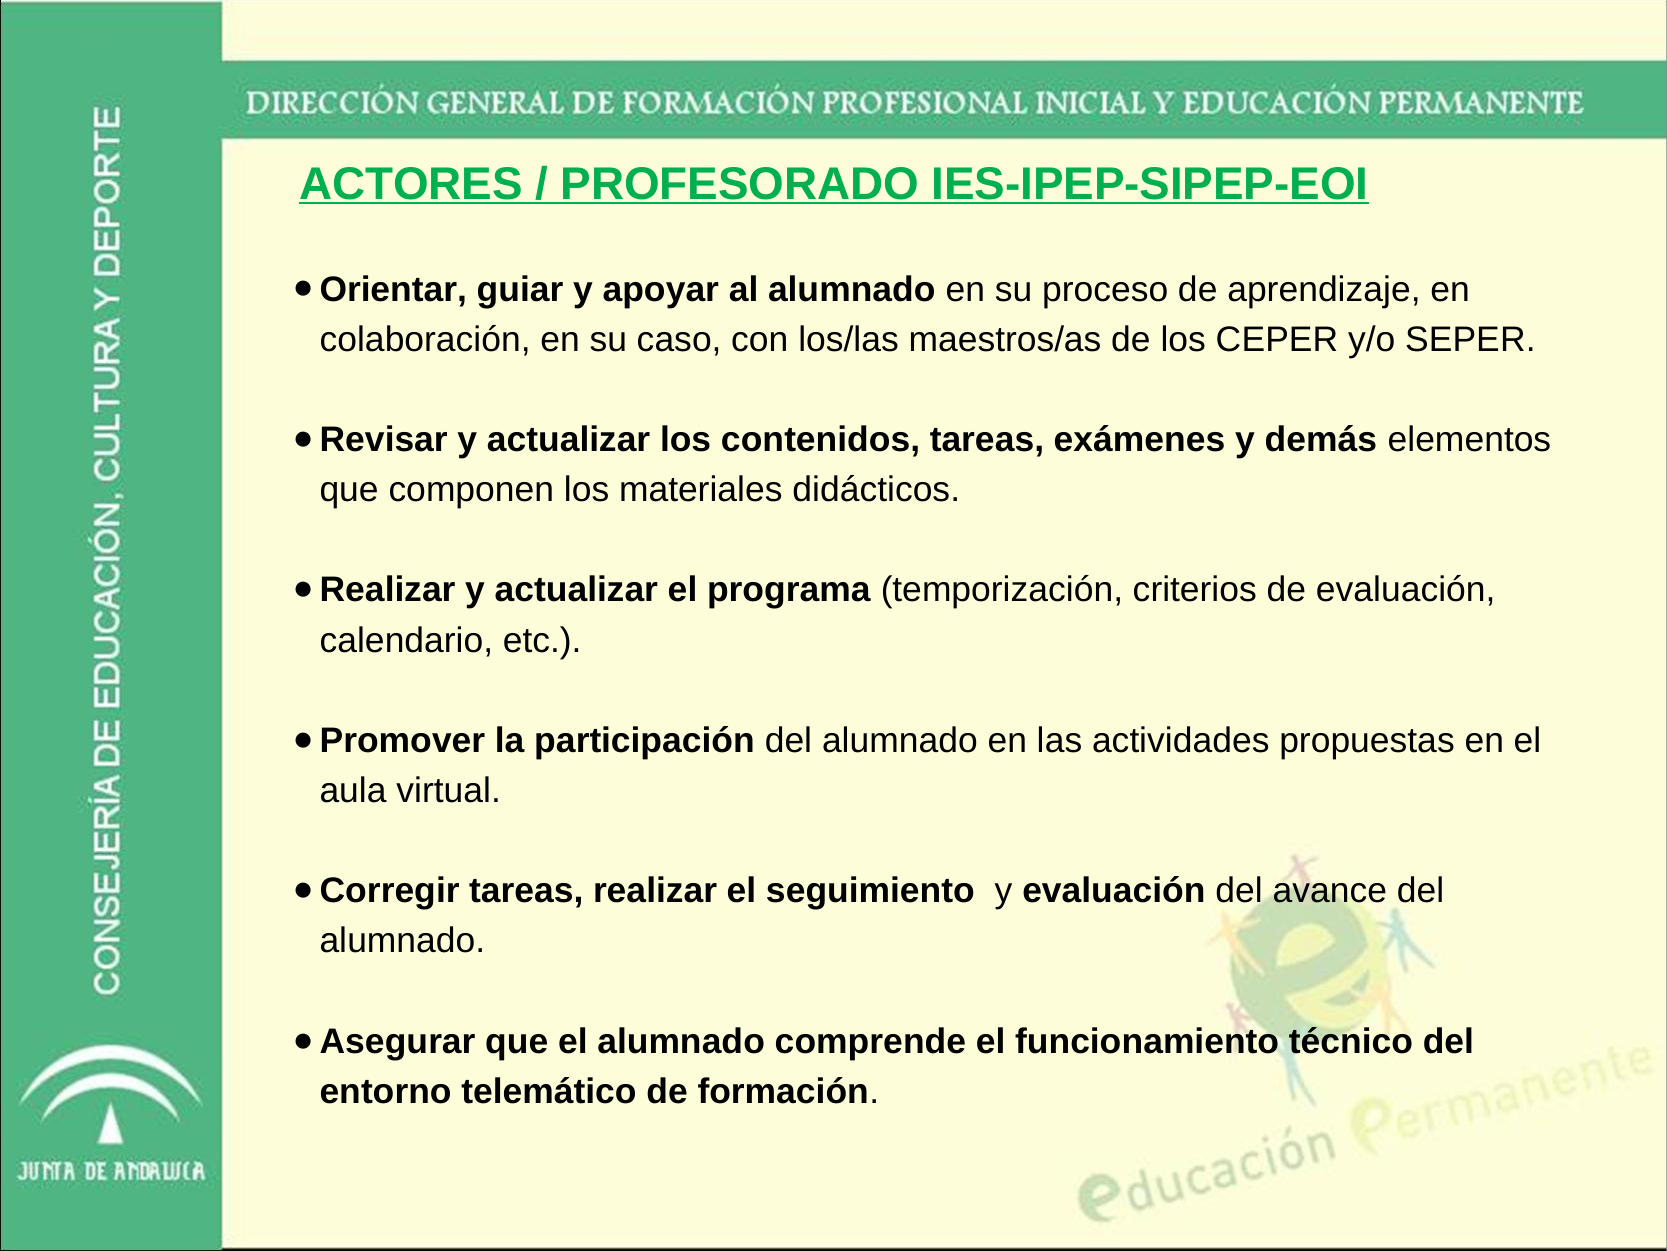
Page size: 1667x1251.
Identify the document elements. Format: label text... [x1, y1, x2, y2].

text_box ACTORES / PROFESORADO IES-IPEP-SIPEP-EOI [293, 133, 1622, 205]
text_box Orientar, guiar y apoyar al alumnado en su proceso de aprendizaje, en colaboración, en su caso, con los/las maestros/as de los CEPER y/o SEPER. Revisar y actualizar los contenidos, tareas, exámenes y demás elementos que componen los materiales didácticos. Realizar y actualizar el programa (temporización, criterios de evaluación, calendario, etc.). Promover la participación del alumnado en las actividades propuestas en el aula virtual. Corregir tareas, realizar el seguimiento y evaluación del avance del alumnado. Asegurar que el alumnado comprende el funcionamiento técnico del entorno telemático de formación. [250, 251, 1609, 1141]
picture [0, 0, 1667, 1251]
